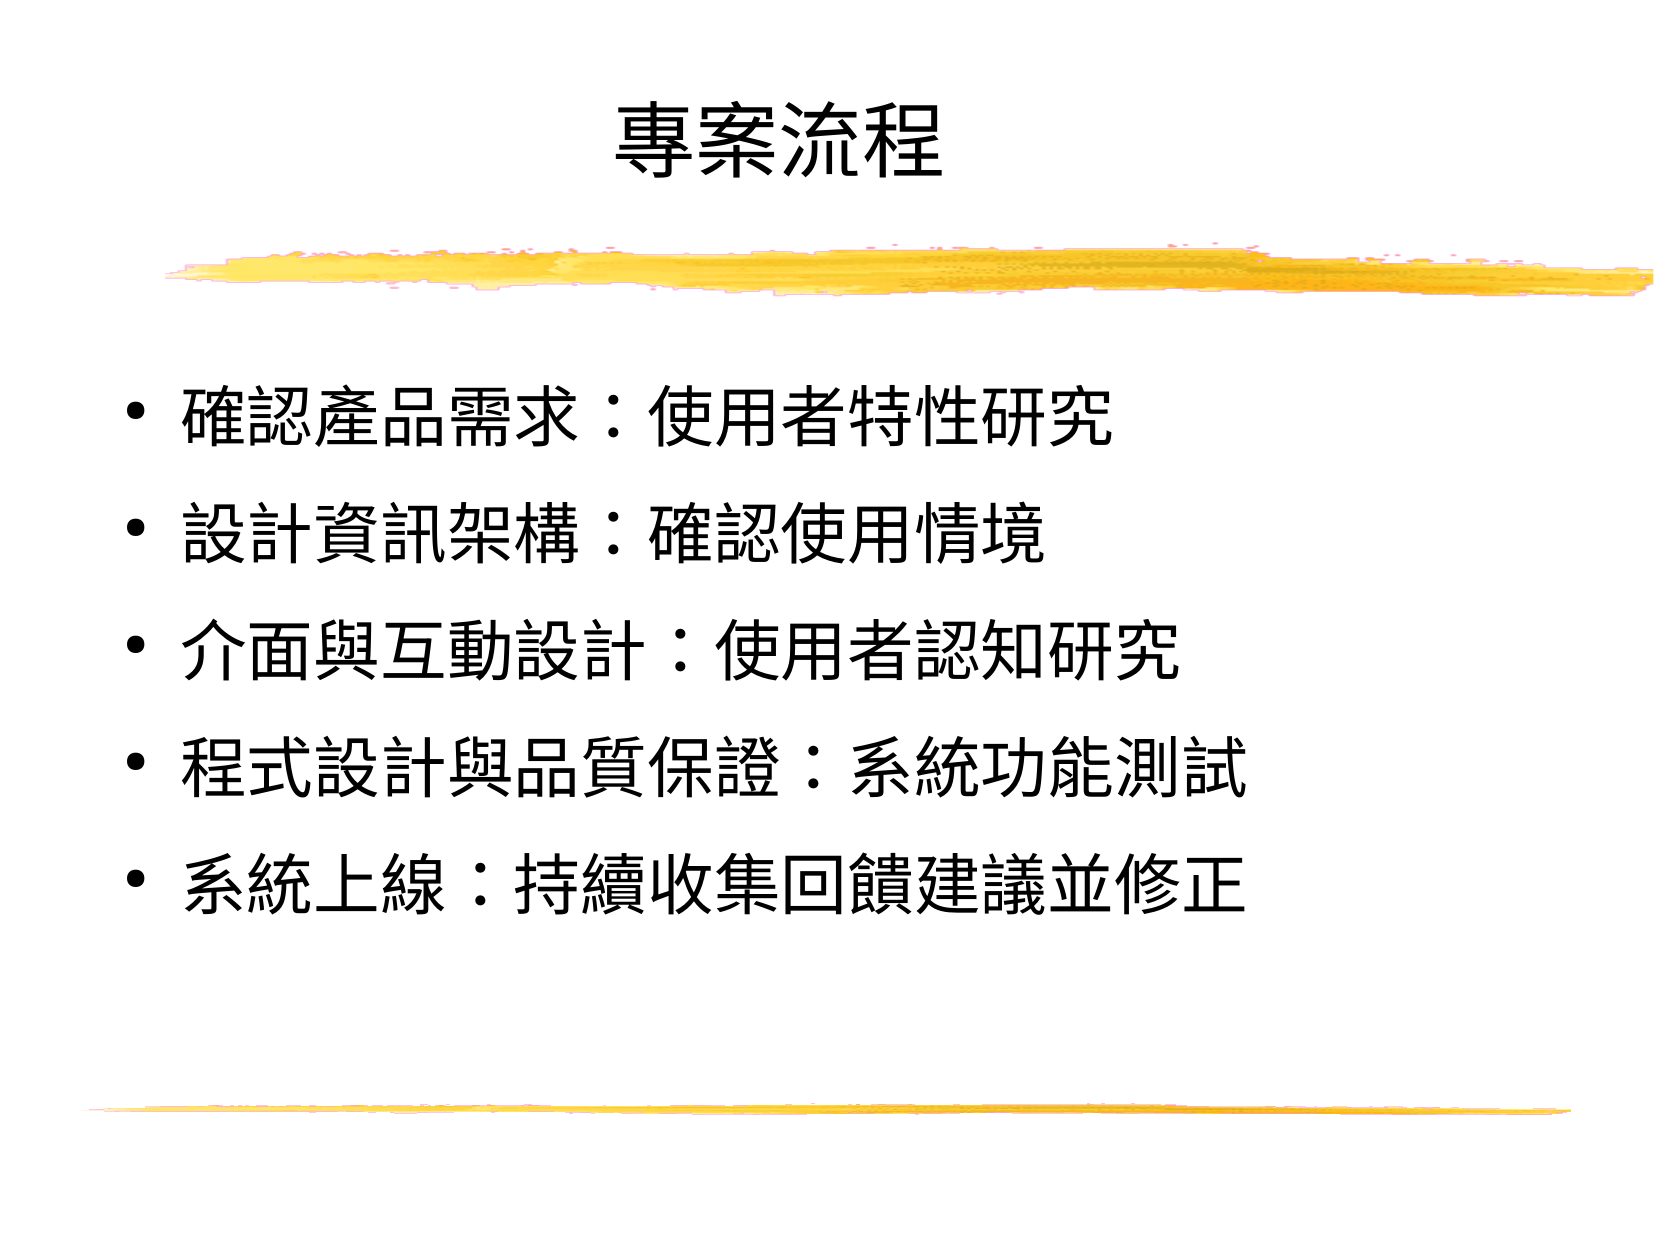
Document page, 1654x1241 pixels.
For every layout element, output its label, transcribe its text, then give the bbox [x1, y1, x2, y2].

list 確認產品需求：使用者特性研究 設計資訊架構：確認使用情境 介面與互動設計：使用者認知研究 程式設計與品質保證：系統功能測試 系統上線：持續收集回饋建議並修正 [124, 358, 1530, 1111]
title 專案流程 [76, 28, 1482, 235]
picture [165, 237, 1654, 308]
picture [82, 1102, 1571, 1117]
